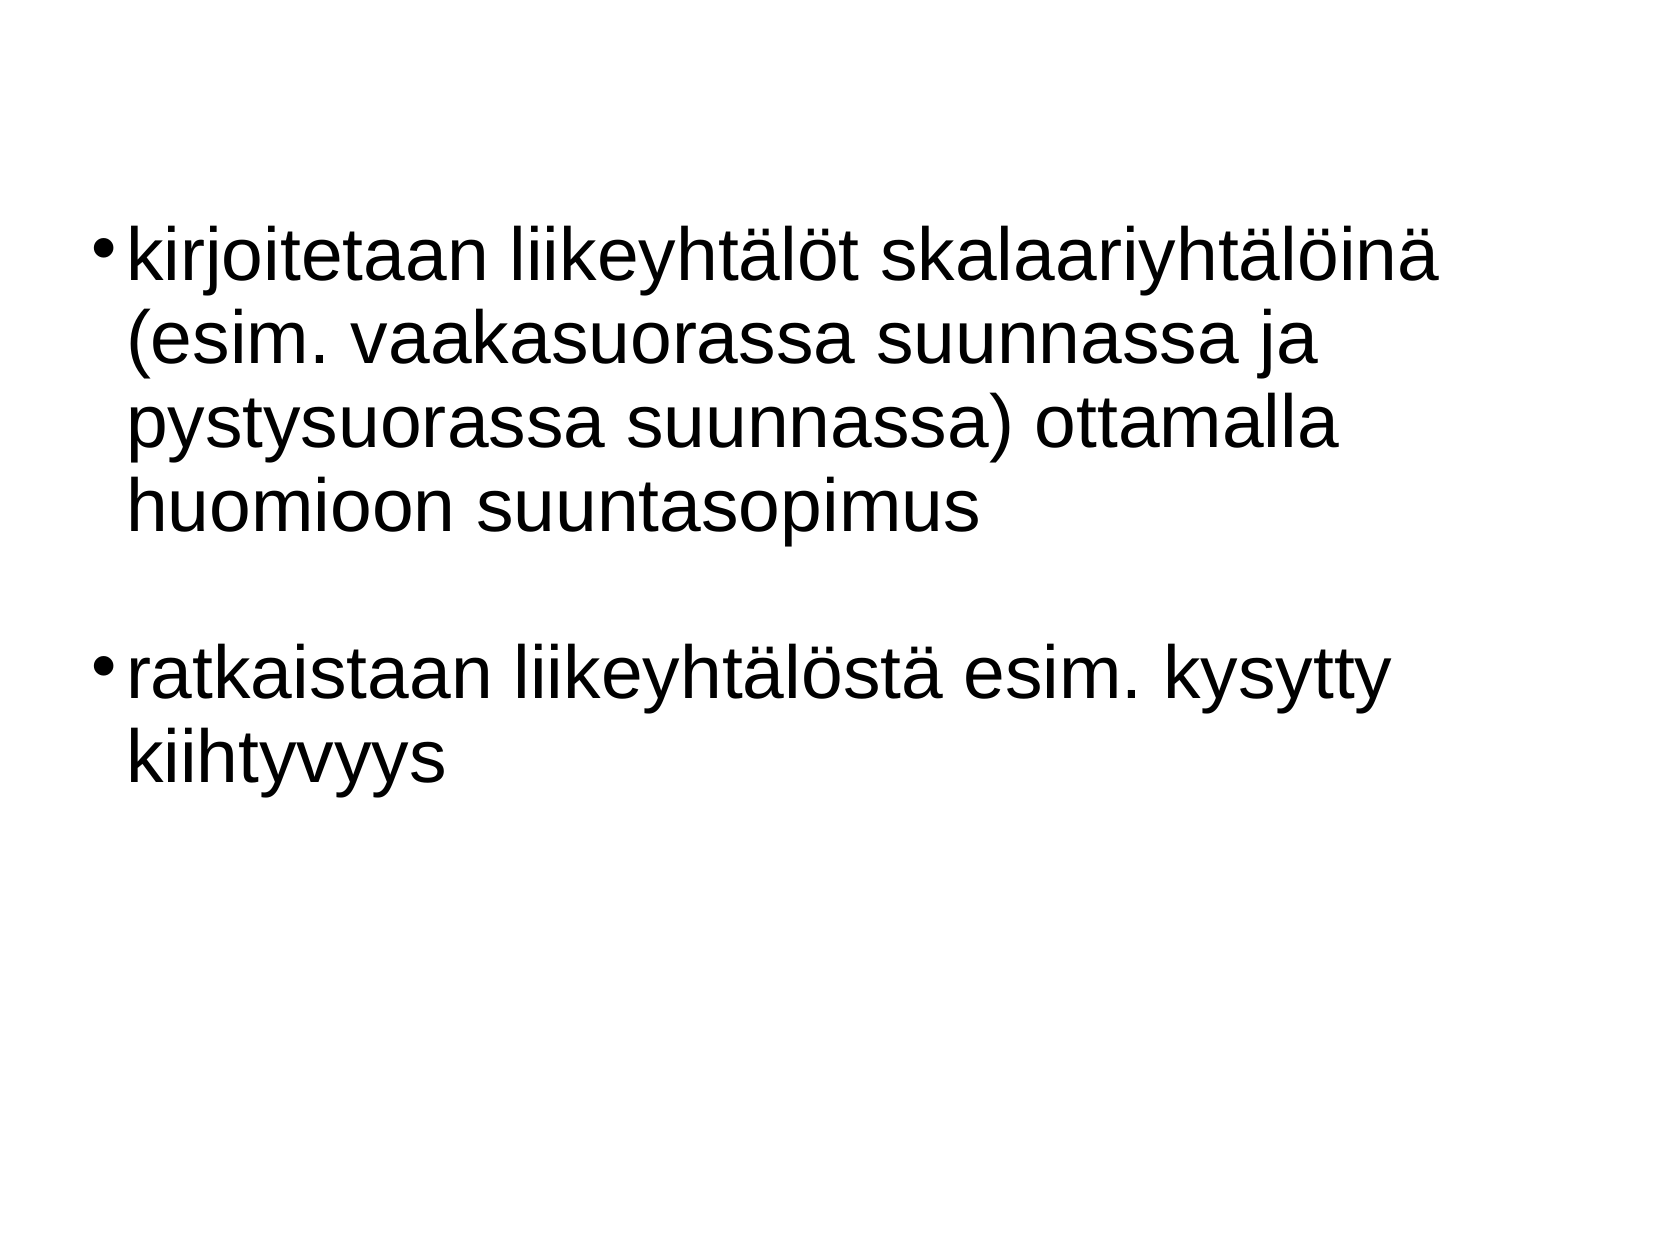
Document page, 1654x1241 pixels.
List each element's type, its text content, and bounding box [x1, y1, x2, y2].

text_box kirjoitetaan liikeyhtälöt skalaariyhtälöinä (esim. vaakasuorassa suunnassa ja pystysuorassa suunnassa) ottamalla huomioon suuntasopimus ratkaistaan liikeyhtälöstä esim. kysytty kiihtyvyys [76, 200, 1536, 804]
